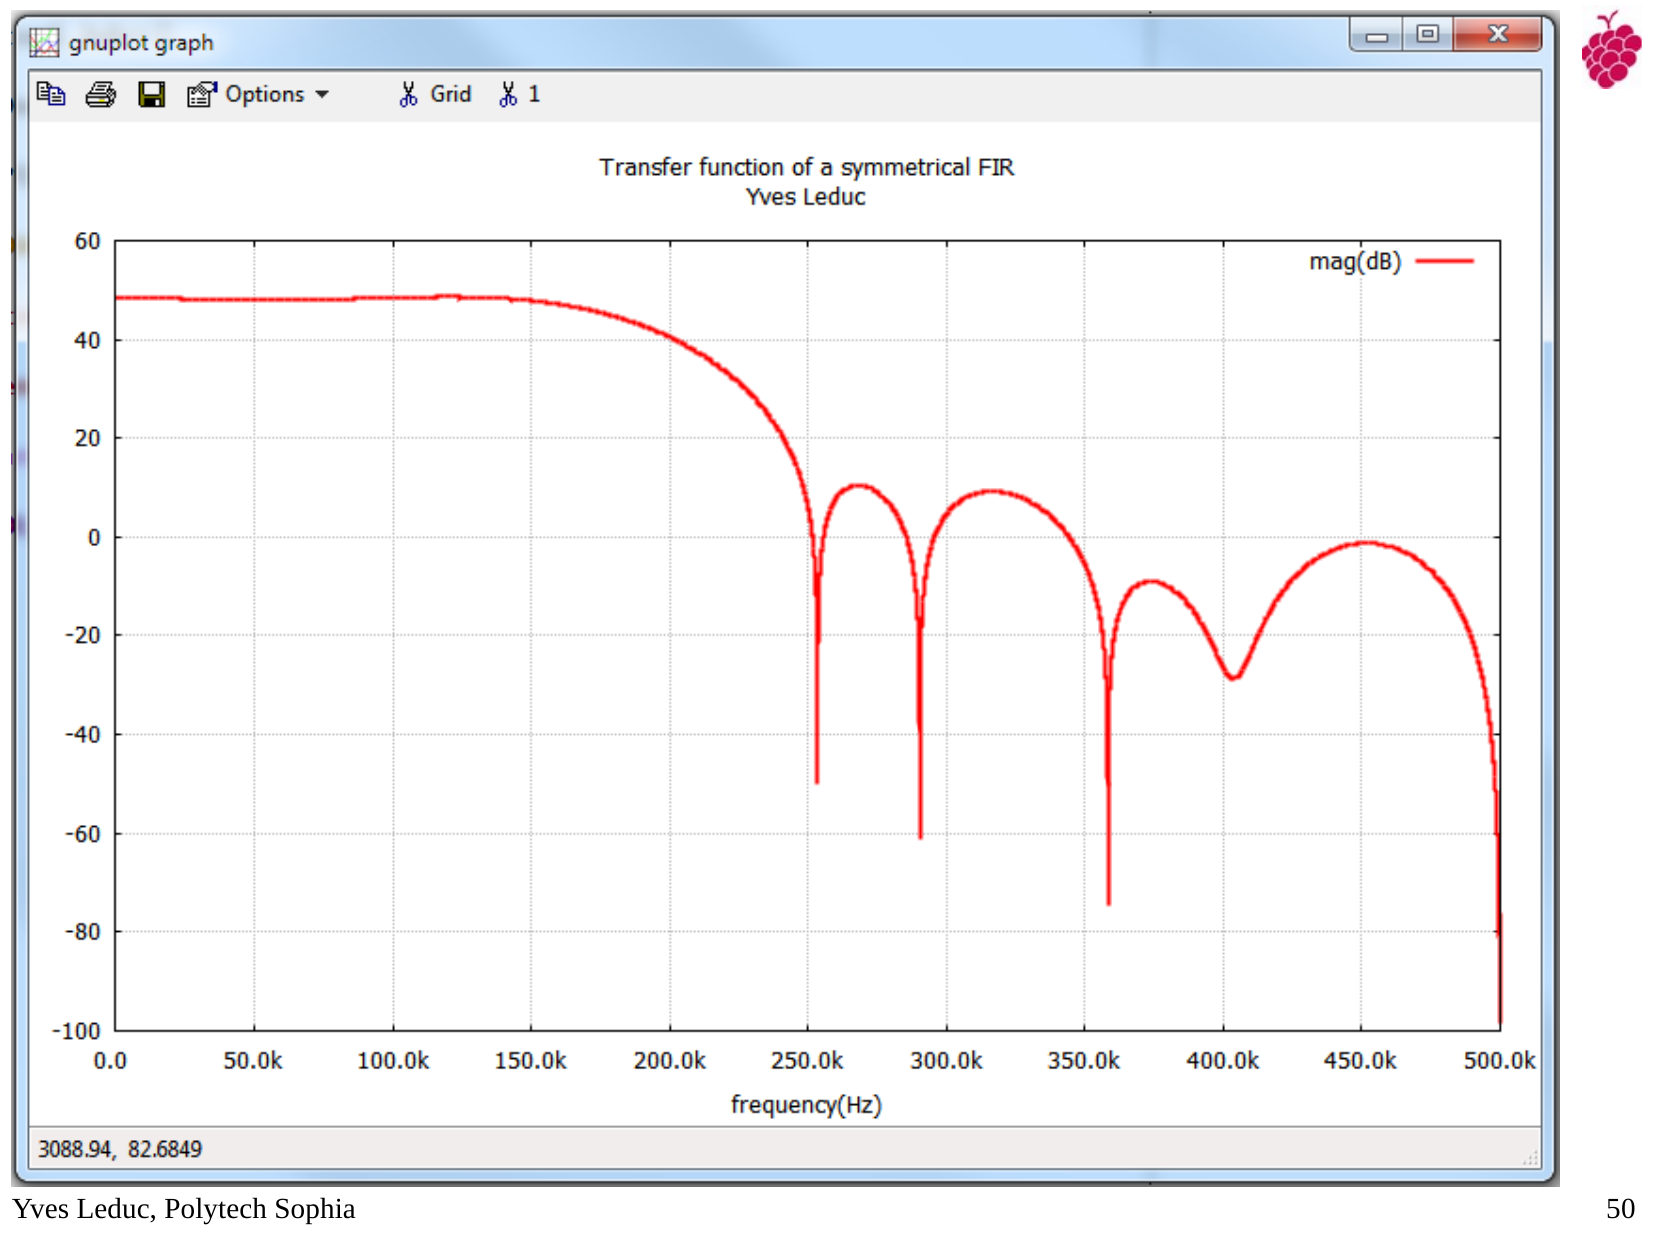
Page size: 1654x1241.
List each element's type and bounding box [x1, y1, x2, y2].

picture [1582, 5, 1642, 89]
picture [11, 10, 1560, 1187]
